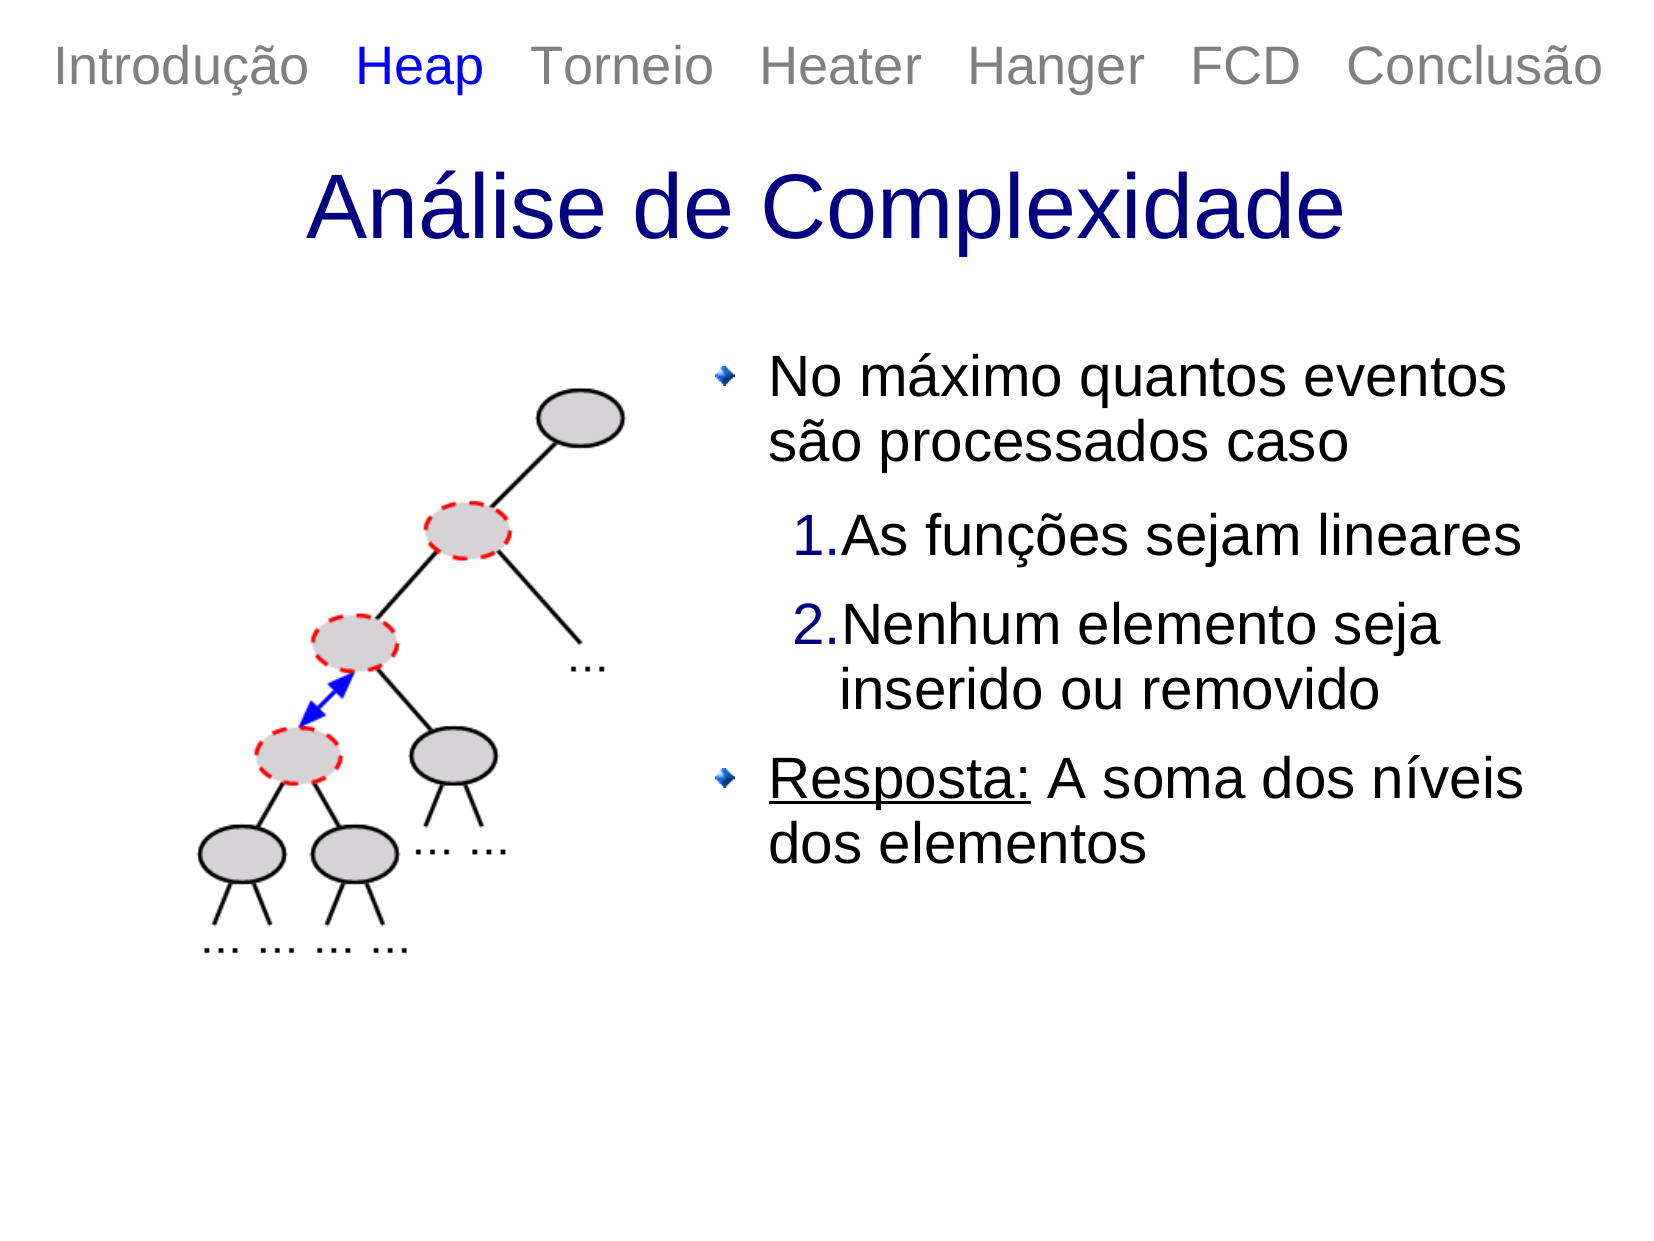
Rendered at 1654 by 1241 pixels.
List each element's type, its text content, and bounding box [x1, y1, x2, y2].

text_box Introdução Heap Torneio Heater Hanger FCD Conclusão [30, 35, 1629, 96]
title Análise de Complexidade [121, 102, 1534, 311]
picture [186, 381, 631, 975]
list No máximo quantos eventos são processados caso As funções sejam lineares Nenhum elemento seja inserido ou removido Resposta: A soma dos níveis dos elementos [697, 343, 1534, 1136]
